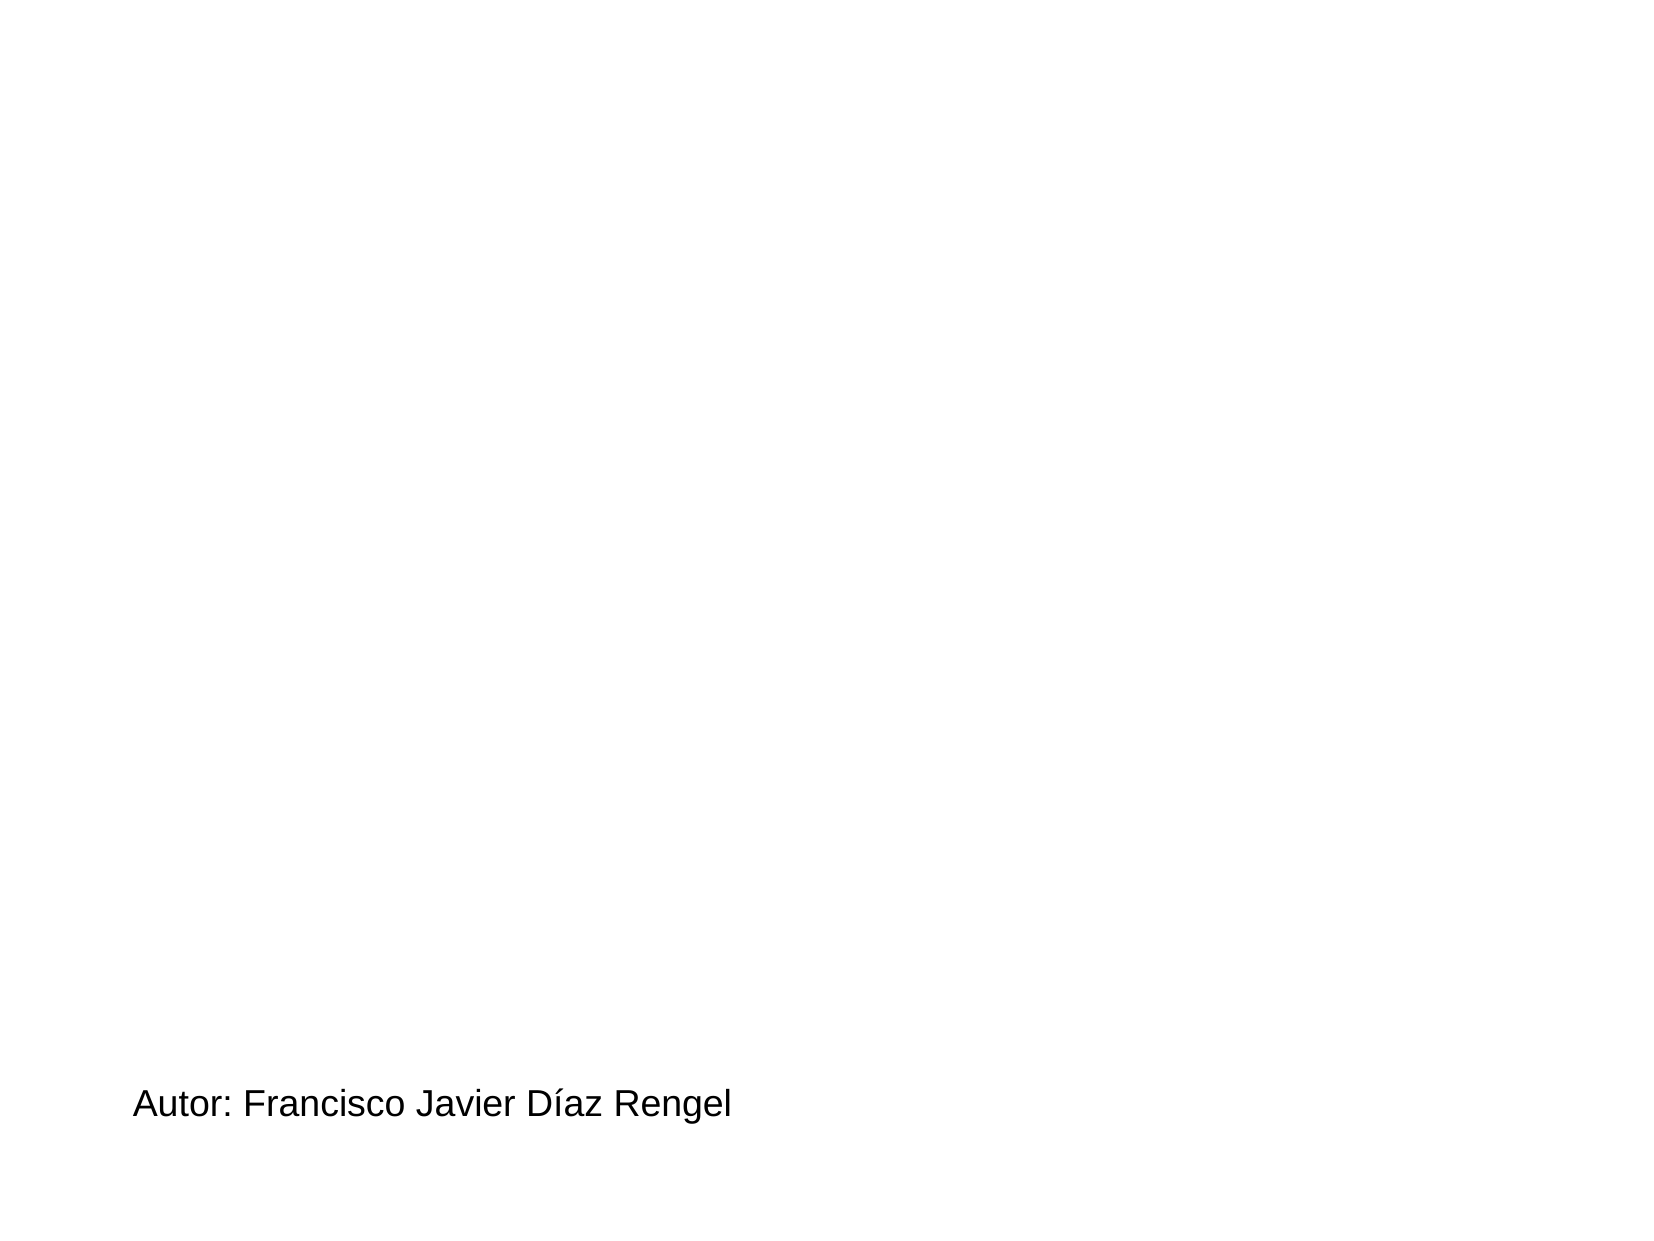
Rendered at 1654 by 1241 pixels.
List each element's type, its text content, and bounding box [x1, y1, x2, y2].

text_box Autor: Francisco Javier Díaz Rengel [118, 1074, 747, 1132]
